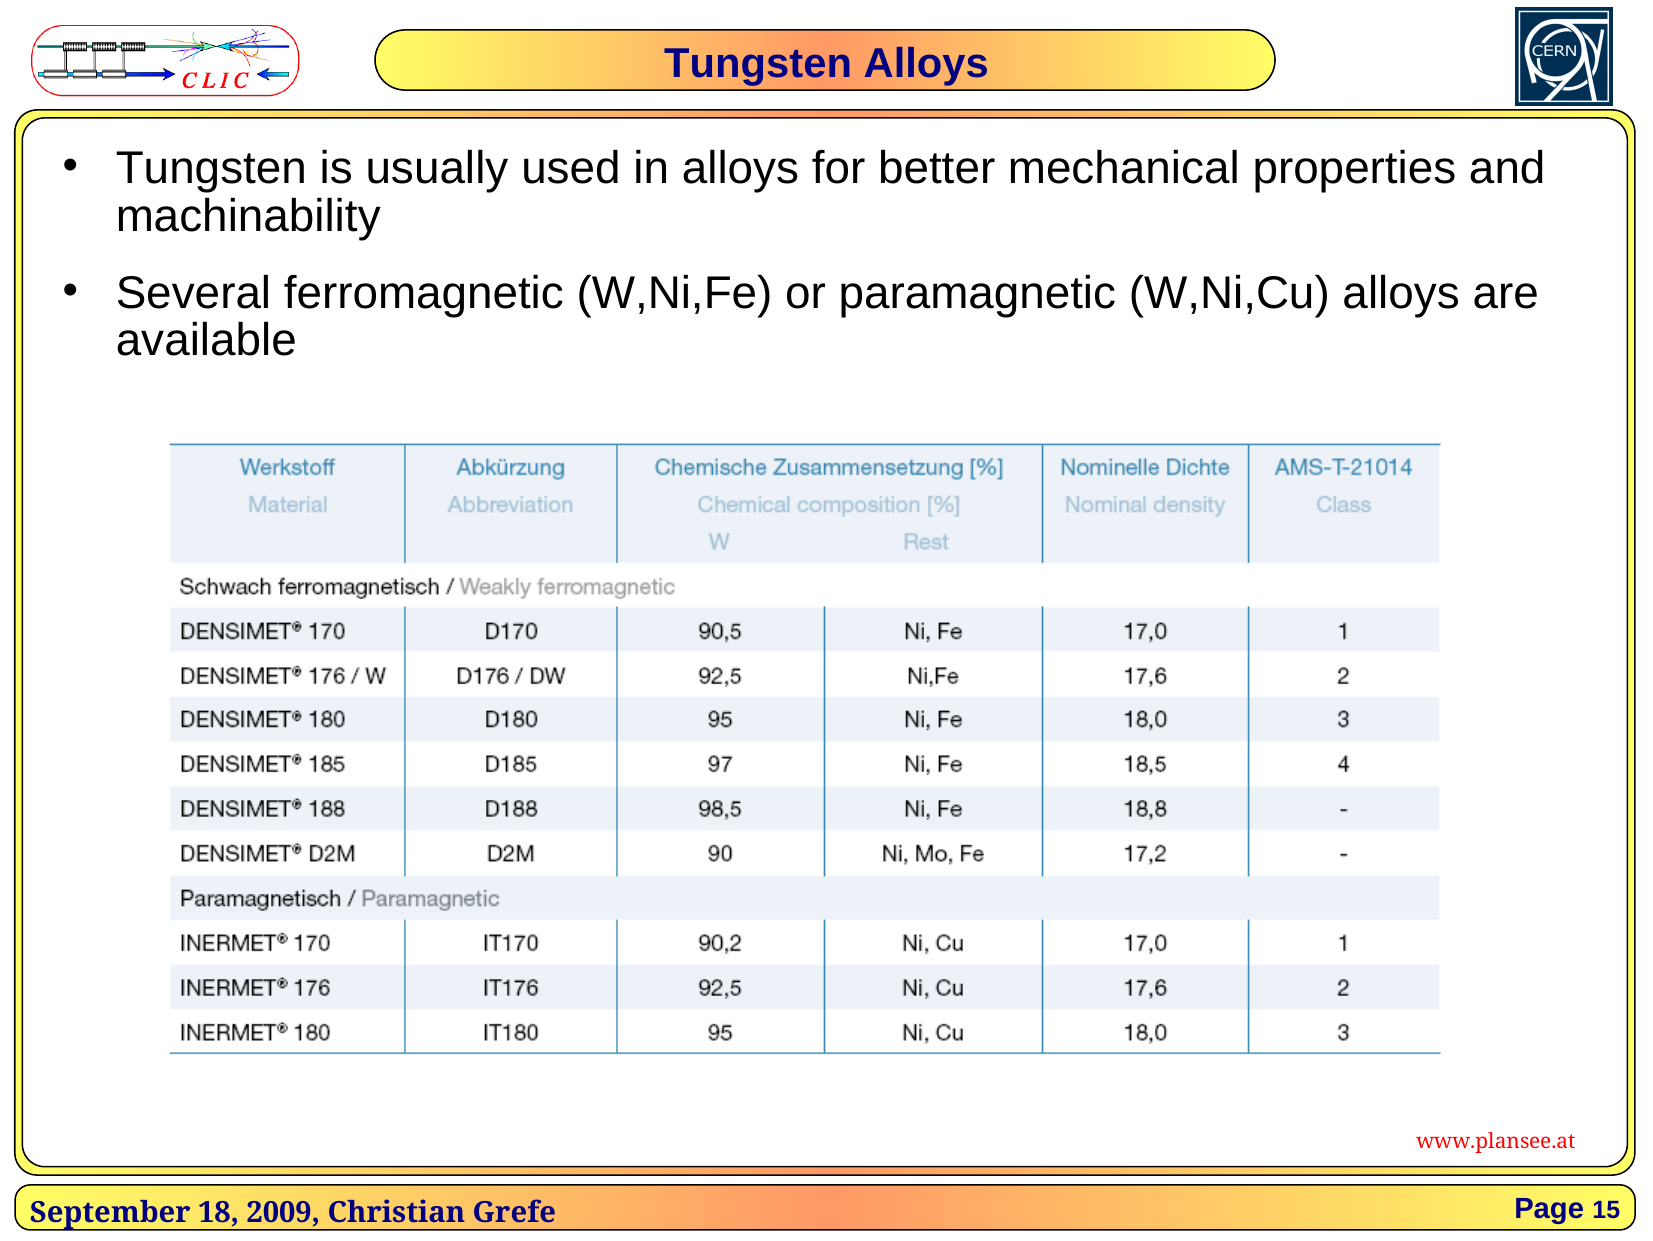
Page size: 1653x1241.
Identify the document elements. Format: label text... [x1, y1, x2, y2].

picture [1515, 7, 1613, 106]
text_box www.plansee.at [1401, 1120, 1602, 1161]
title Tungsten Alloys [376, 32, 1277, 96]
picture [164, 420, 1490, 1081]
list Tungsten is usually used in alloys for better mechanical properties and machinability Several ferromagnetic (W,Ni,Fe) or paramagnetic (W,Ni,Cu) alloys are available [45, 145, 1605, 1140]
picture [29, 22, 301, 98]
